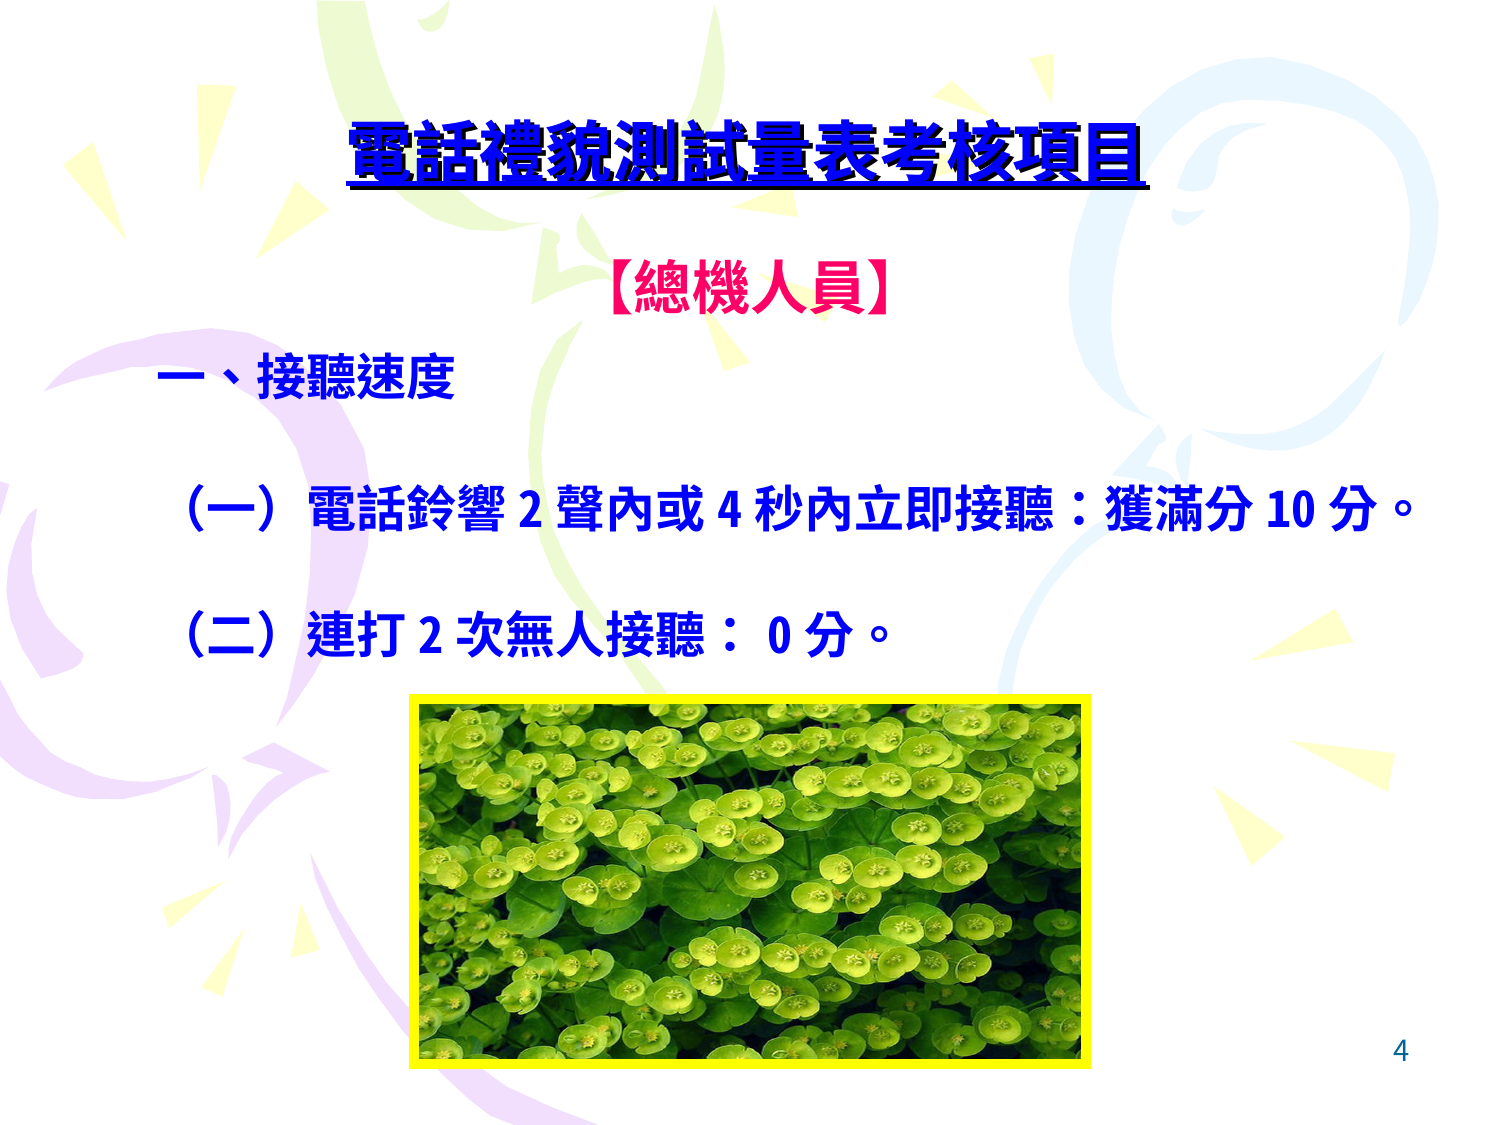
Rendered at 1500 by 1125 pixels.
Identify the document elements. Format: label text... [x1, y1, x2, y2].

text_box 電話禮貌測試量表考核項目 [64, 101, 1428, 198]
picture [419, 704, 1081, 1059]
text_box 一、接聽速度 （一）電話鈴響2聲內或4秒內立即接聽：獲滿分10分。 （二）連打2次無人接聽：0分。 [141, 337, 1500, 791]
text_box 【總機人員】 [560, 243, 949, 329]
